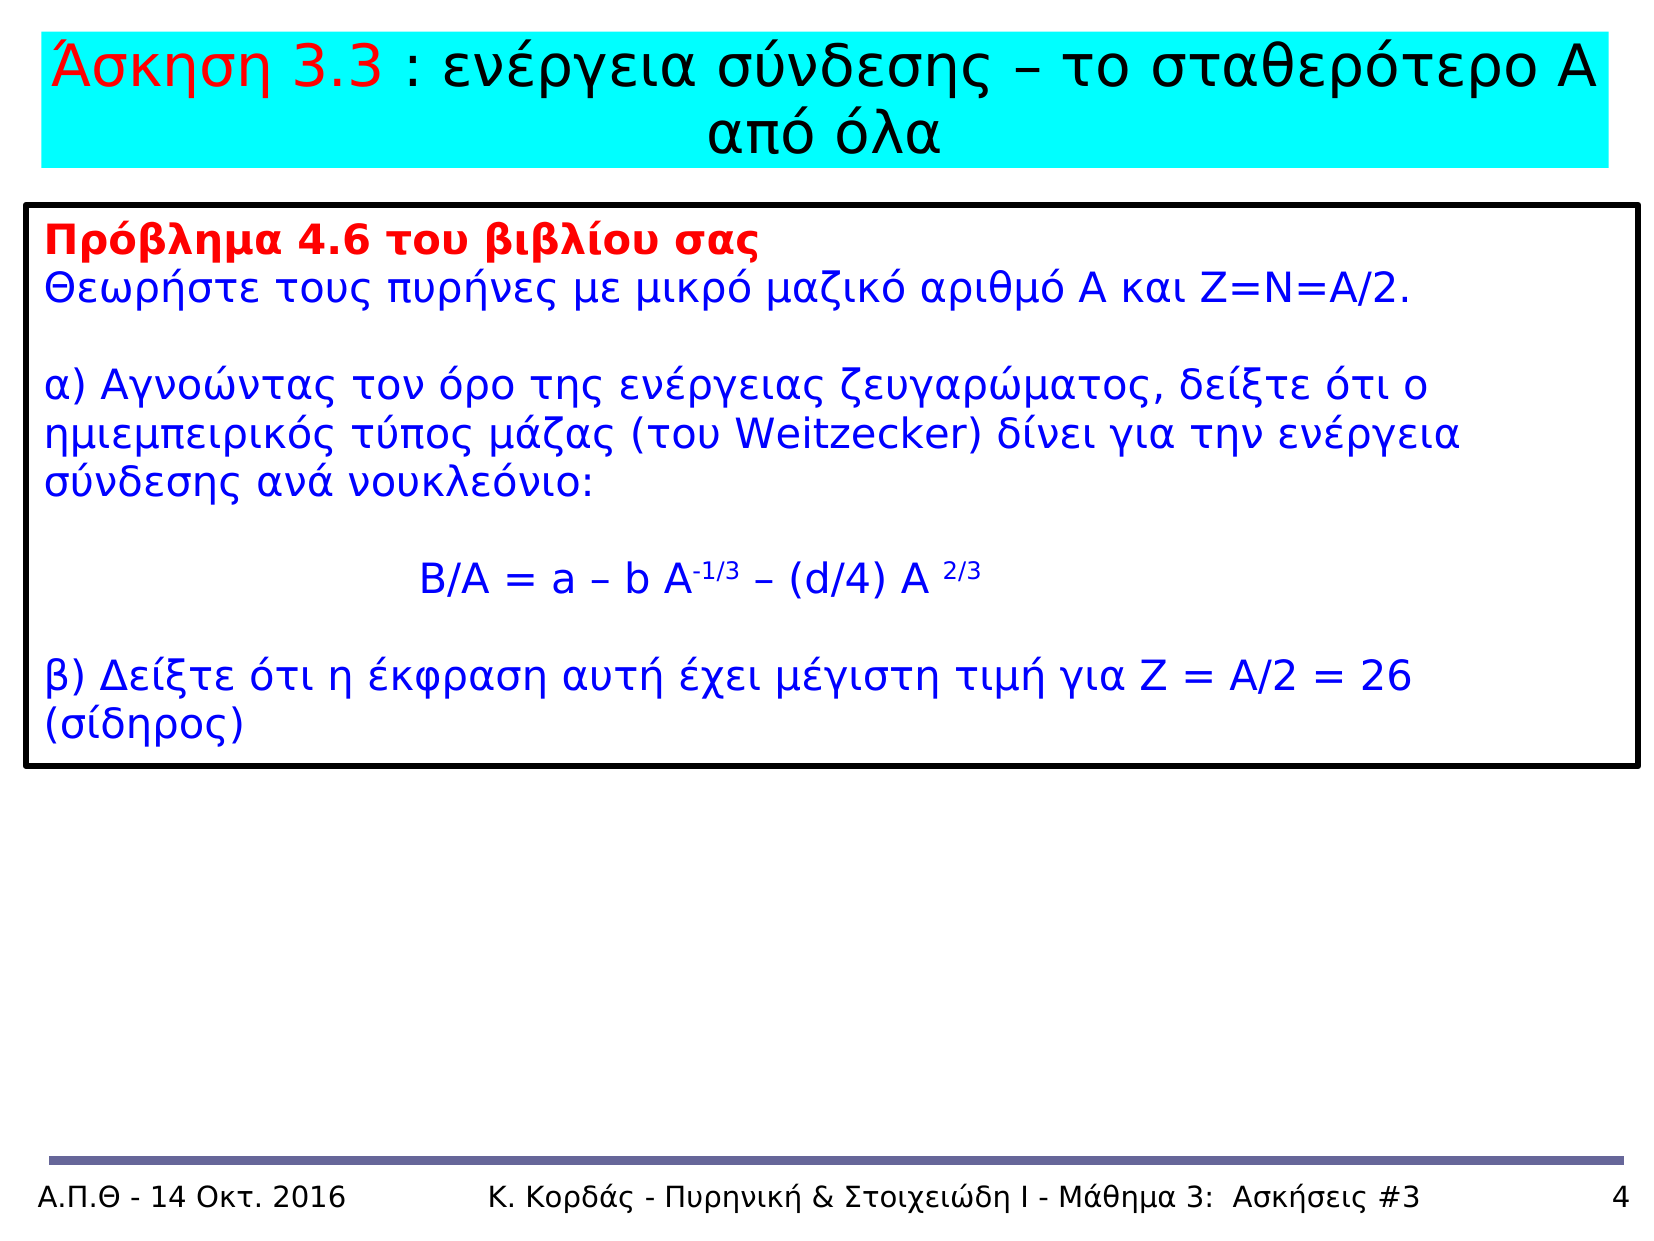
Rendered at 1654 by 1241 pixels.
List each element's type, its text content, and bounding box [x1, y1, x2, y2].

title Άσκηση 3.3 : ενέργεια σύνδεσης – το σταθερότερο Α από όλα [41, 31, 1609, 168]
text_box Πρόβλημα 4.6 του βιβλίου σας Θεωρήστε τους πυρήνες με μικρό μαζικό αριθμό Α και Ζ=Ν=Α/2. α) Αγνοώντας τον όρο της ενέργειας ζευγαρώματος, δείξτε ότι ο ημιεμπειρικός τύπος μάζας (του Weitzecker) δίνει για την ενέργεια σύνδεσης ανά νουκλεόνιο: B/A = a – b A-1/3 – (d/4) A 2/3 β) Δείξτε ότι η έκφραση αυτή έχει μέγιστη τιμή για Ζ = Α/2 = 26 (σίδηρος) [25, 204, 1639, 767]
list [43, 556, 1619, 1240]
